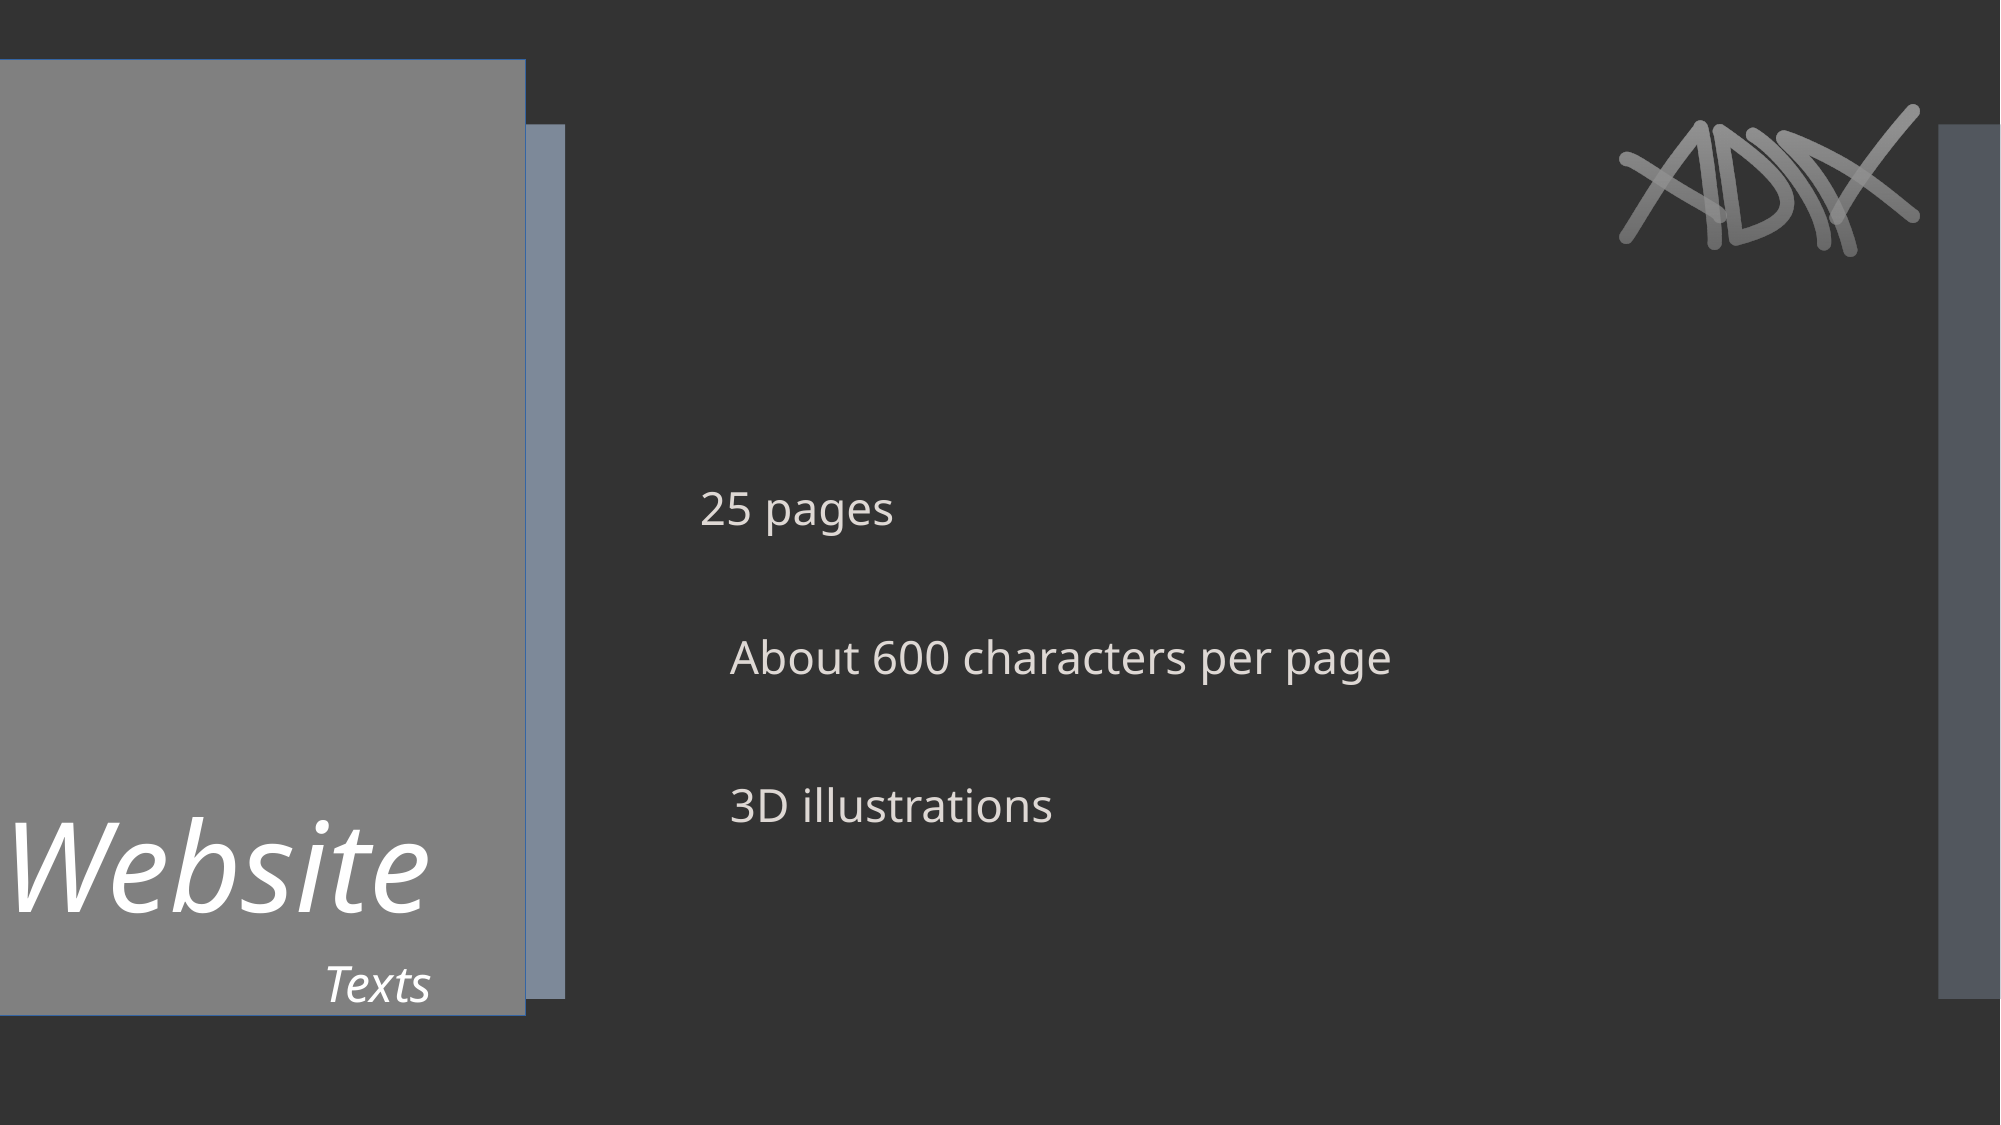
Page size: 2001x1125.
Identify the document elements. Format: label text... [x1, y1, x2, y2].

text_box Website Texts [0, 685, 485, 1111]
list 25 pages About 600 characters per page 3D illustrations [685, 326, 1784, 993]
text_box [0, 59, 526, 1016]
picture [1619, 104, 1920, 257]
